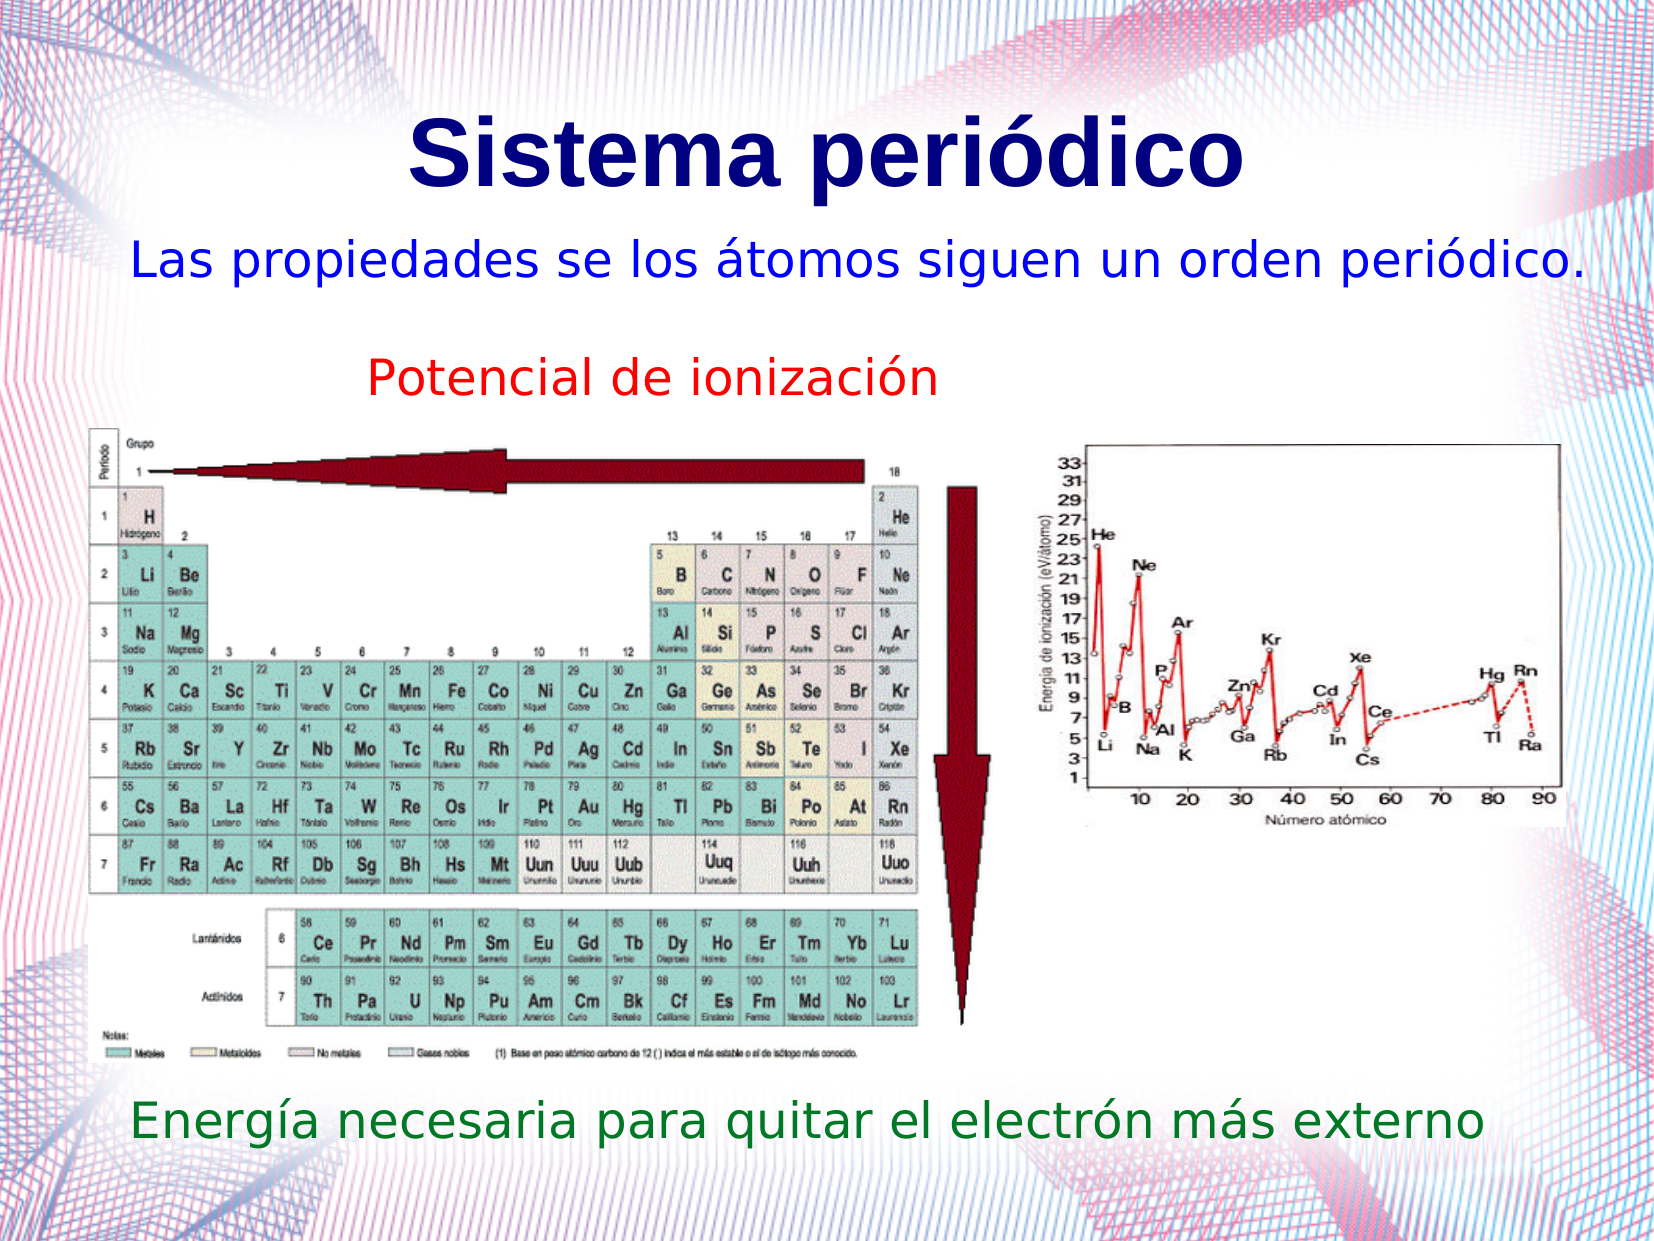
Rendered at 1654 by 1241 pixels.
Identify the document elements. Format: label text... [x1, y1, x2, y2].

list Potencial de ionización [295, 349, 1241, 414]
list Las propiedades se los átomos siguen un orden periódico. [59, 231, 1595, 296]
title Sistema periódico [82, 49, 1571, 231]
list Energía necesaria para quitar el electrón más externo [59, 1092, 1595, 1182]
picture [0, 0, 1654, 1241]
